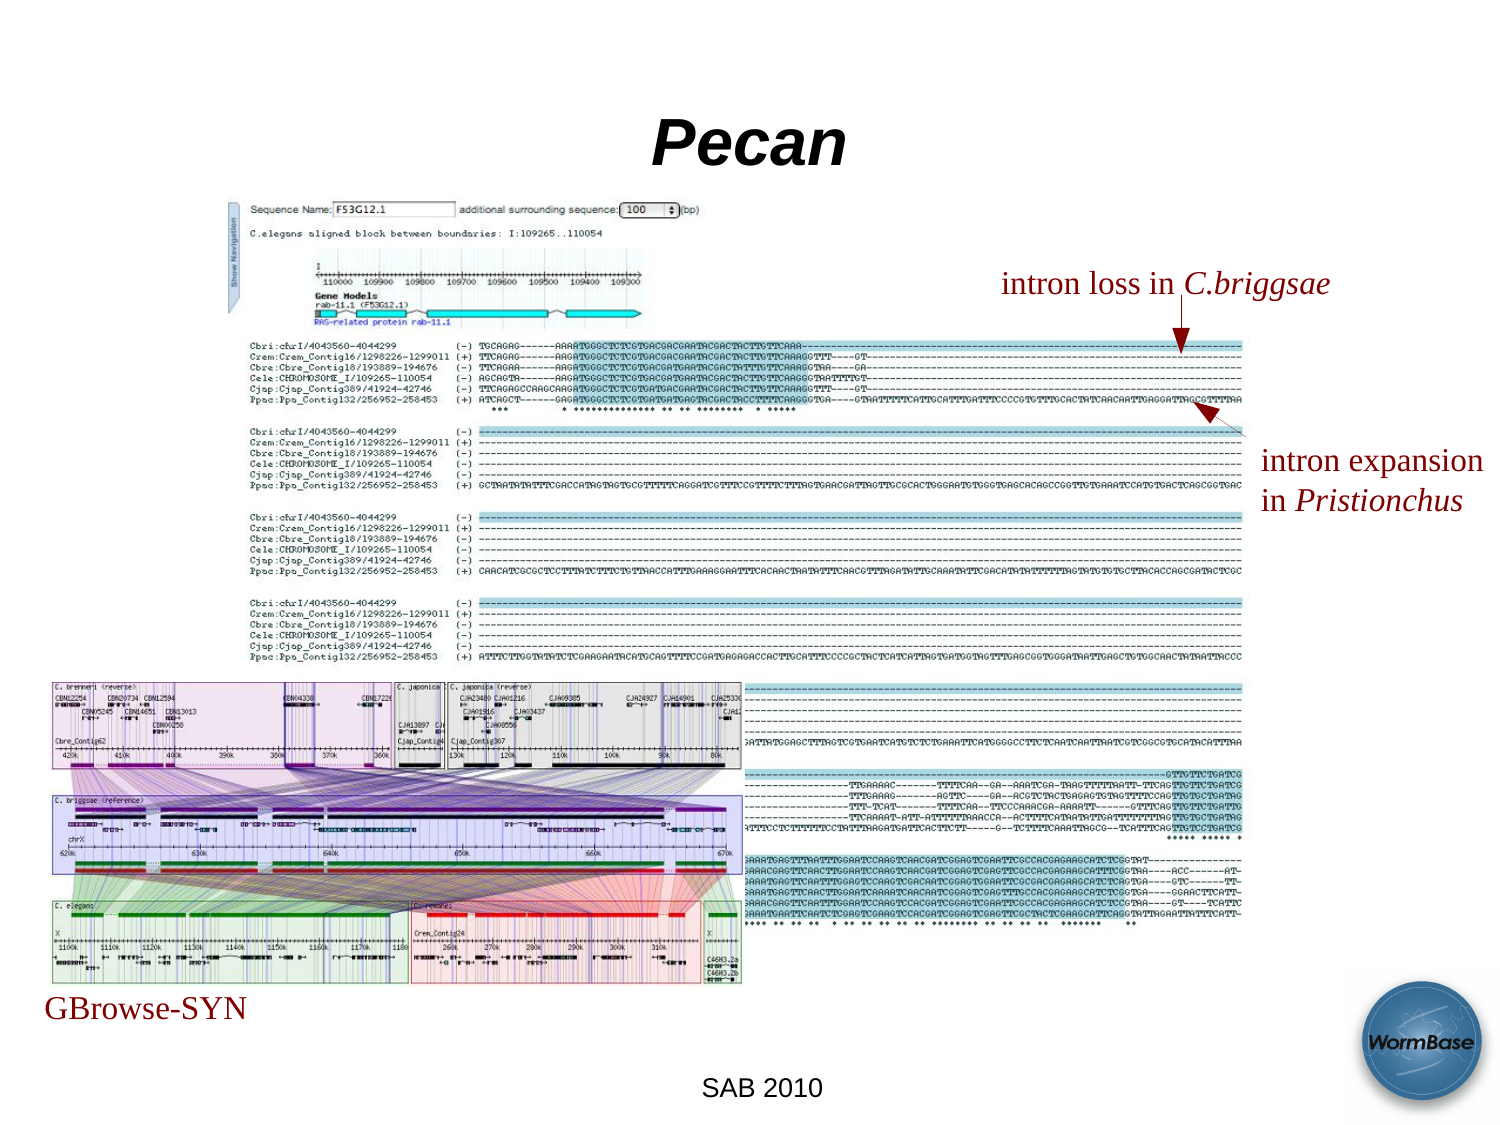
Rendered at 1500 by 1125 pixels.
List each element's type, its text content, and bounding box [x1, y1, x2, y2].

picture [49, 197, 1252, 987]
picture [1343, 968, 1500, 1125]
text_box intron loss in C.briggsae [986, 253, 1388, 309]
text_box intron expansion in Pristionchus [1246, 431, 1500, 526]
title Pecan [75, 44, 1425, 233]
text_box GBrowse-SYN [29, 978, 263, 1034]
